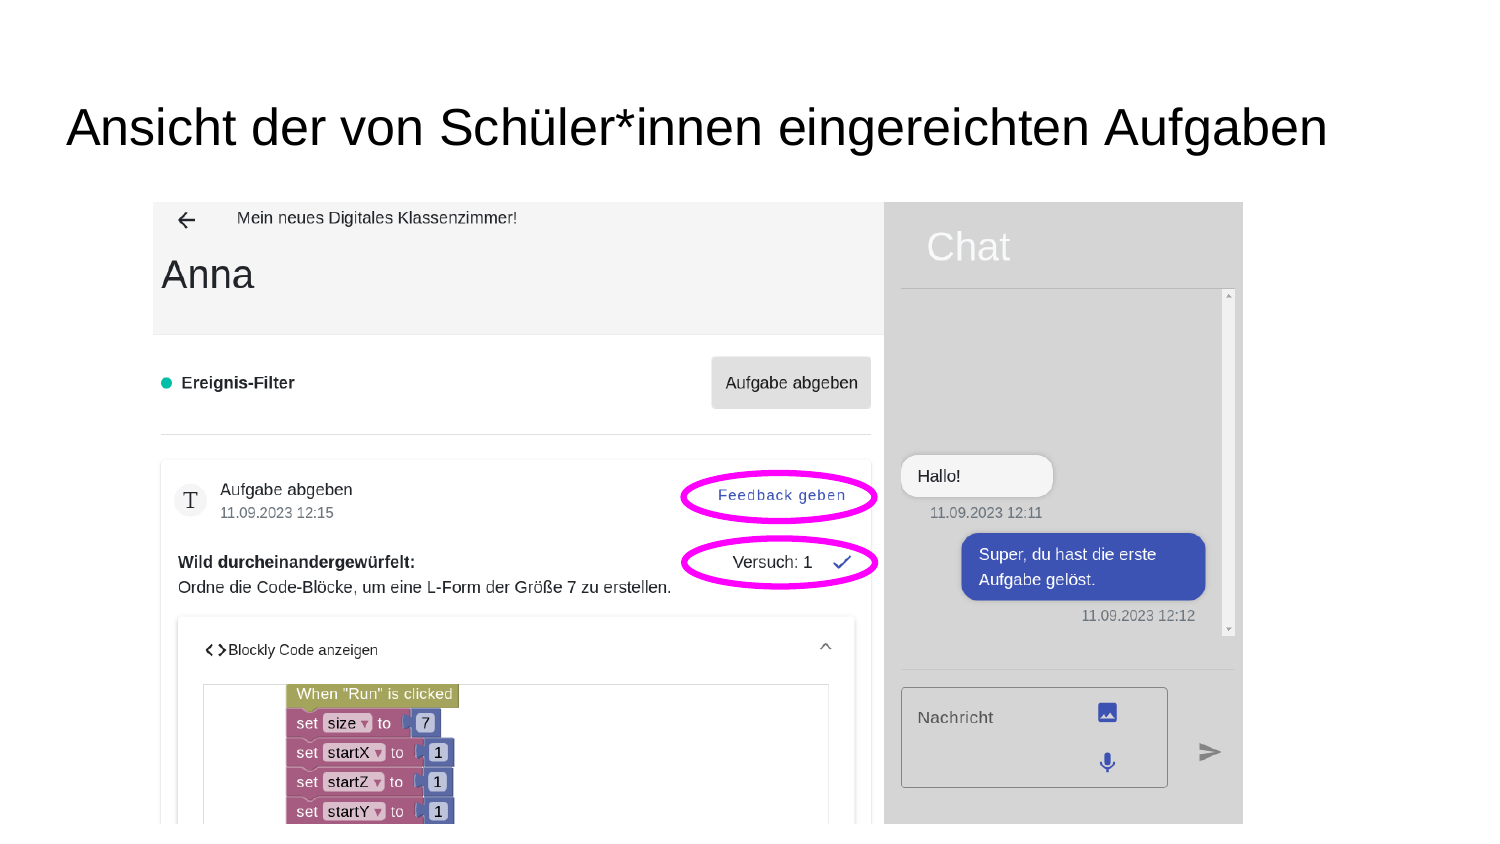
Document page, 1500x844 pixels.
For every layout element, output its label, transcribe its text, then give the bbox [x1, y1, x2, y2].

picture [153, 202, 1243, 824]
title Ansicht der von Schüler*innen eingereichten Aufgaben [51, 78, 1449, 173]
